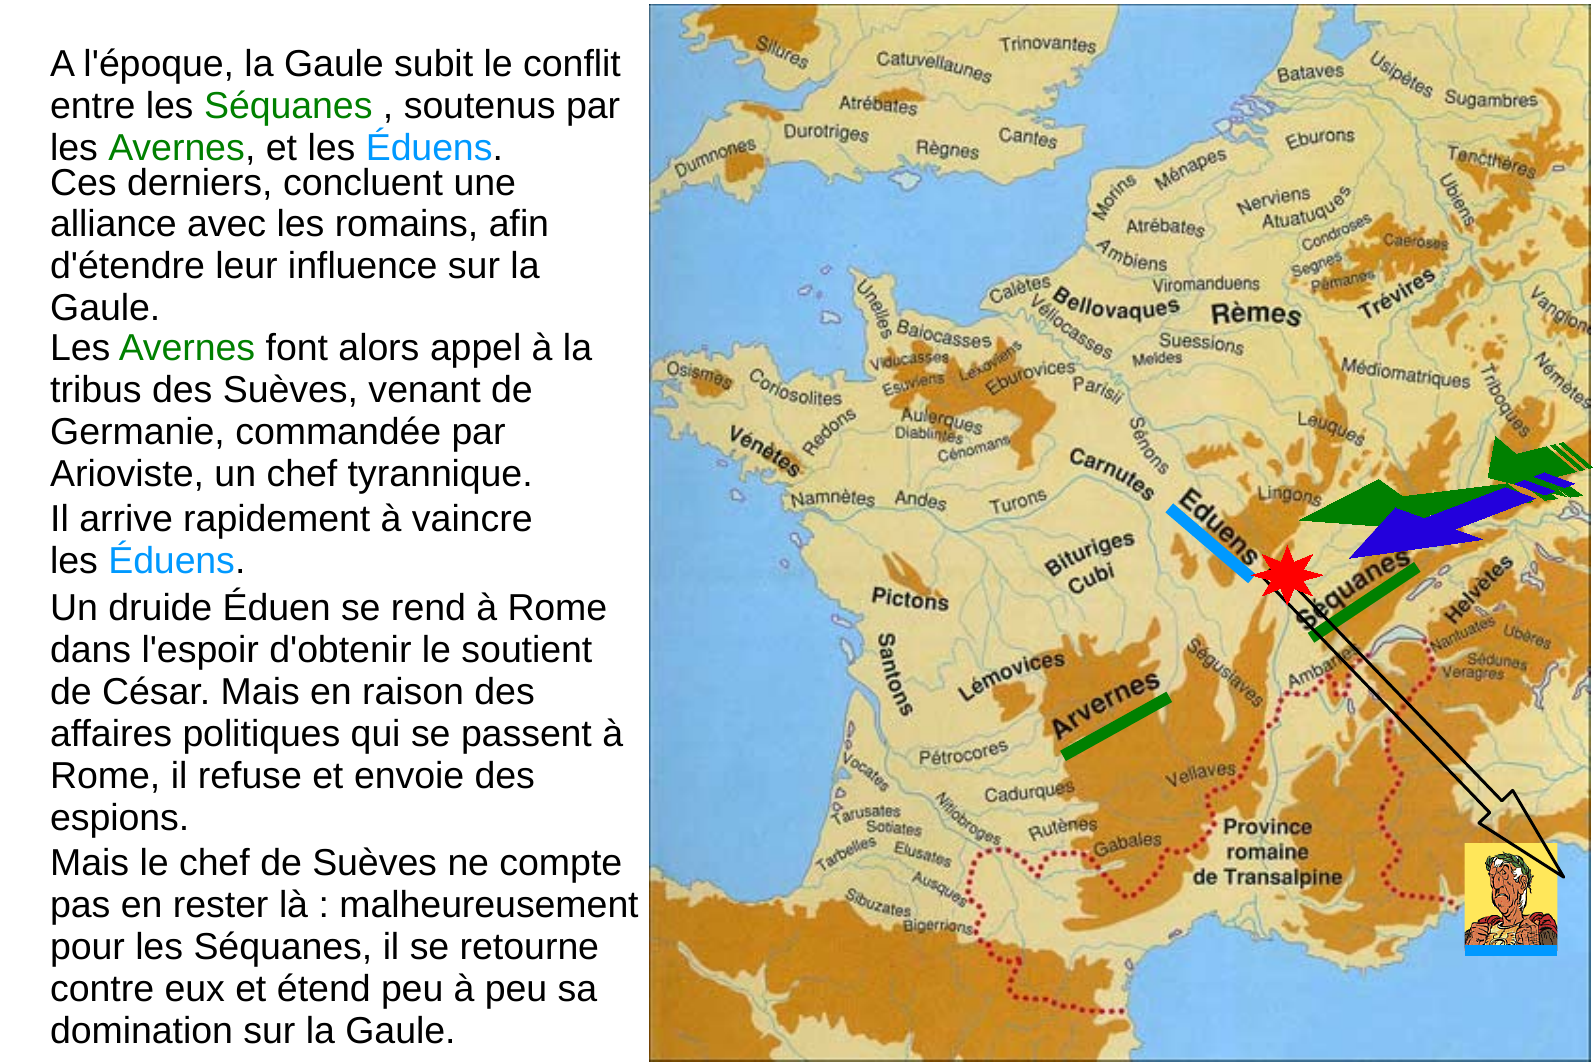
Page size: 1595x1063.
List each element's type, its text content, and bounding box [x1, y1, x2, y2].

text_box Les Avernes font alors appel à la tribus des Suèves, venant de Germanie, commandée par Arioviste, un chef tyrannique. [35, 318, 626, 508]
text_box A l'époque, la Gaule subit le conflit entre les Séquanes , soutenus par les Avernes, et les Éduens. [35, 35, 638, 153]
picture [649, 4, 1591, 1062]
text_box Mais le chef de Suèves ne compte pas en rester là : malheureusement pour les Séquanes, il se retourne contre eux et étend peu à peu sa domination sur la Gaule. [35, 834, 674, 1060]
text_box [1550, 444, 1585, 471]
text_box Un druide Éduen se rend à Rome dans l'espoir d'obtenir le soutient de César. Mais en raison des affaires politiques qui se passent à Rome, il refuse et envoie des espions. [35, 578, 650, 851]
text_box [1299, 436, 1583, 559]
text_box Ces derniers, concluent une alliance avec les romains, afin d'étendre leur influence sur la Gaule. [35, 153, 650, 349]
text_box [1251, 545, 1323, 605]
text_box [1559, 442, 1593, 469]
text_box Il arrive rapidement à vaincre les Éduens. [35, 490, 603, 578]
